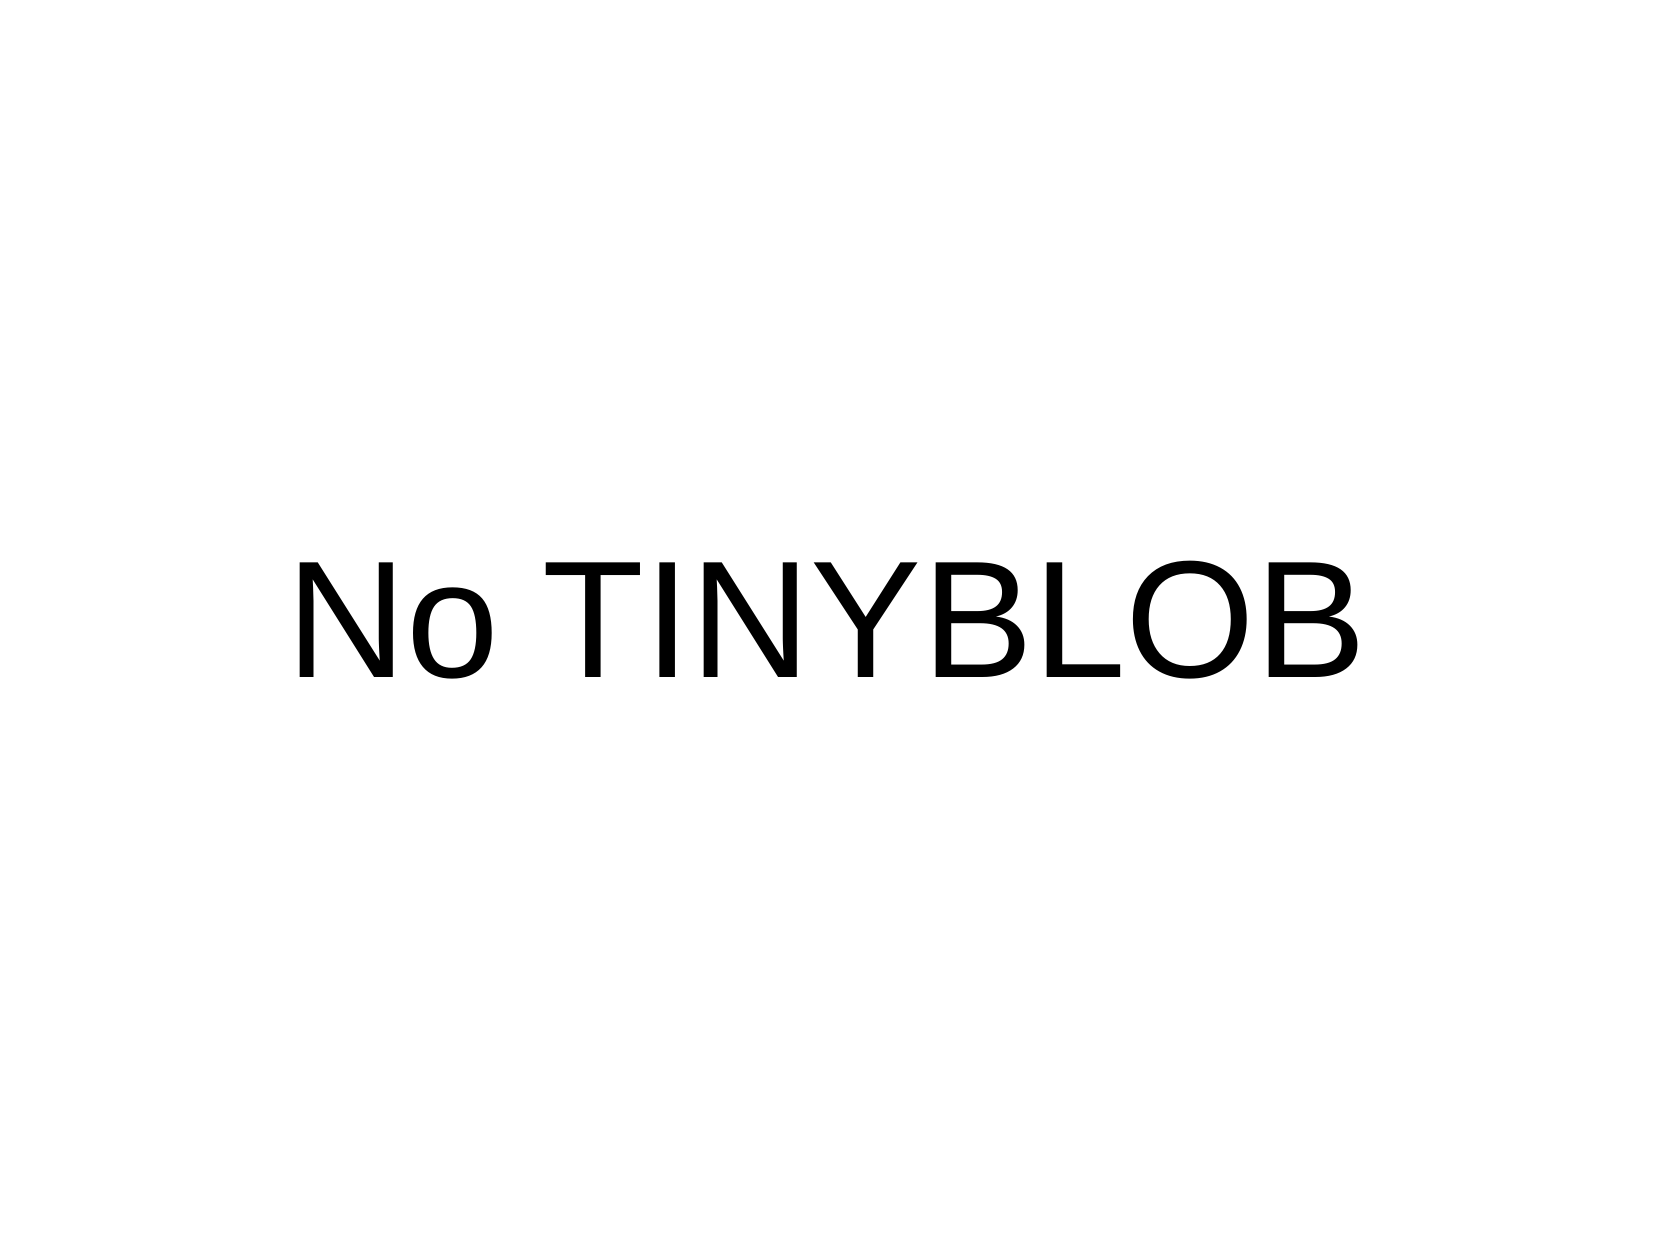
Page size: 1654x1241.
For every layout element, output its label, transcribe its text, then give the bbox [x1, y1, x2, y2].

title No TINYBLOB [0, 516, 1654, 724]
